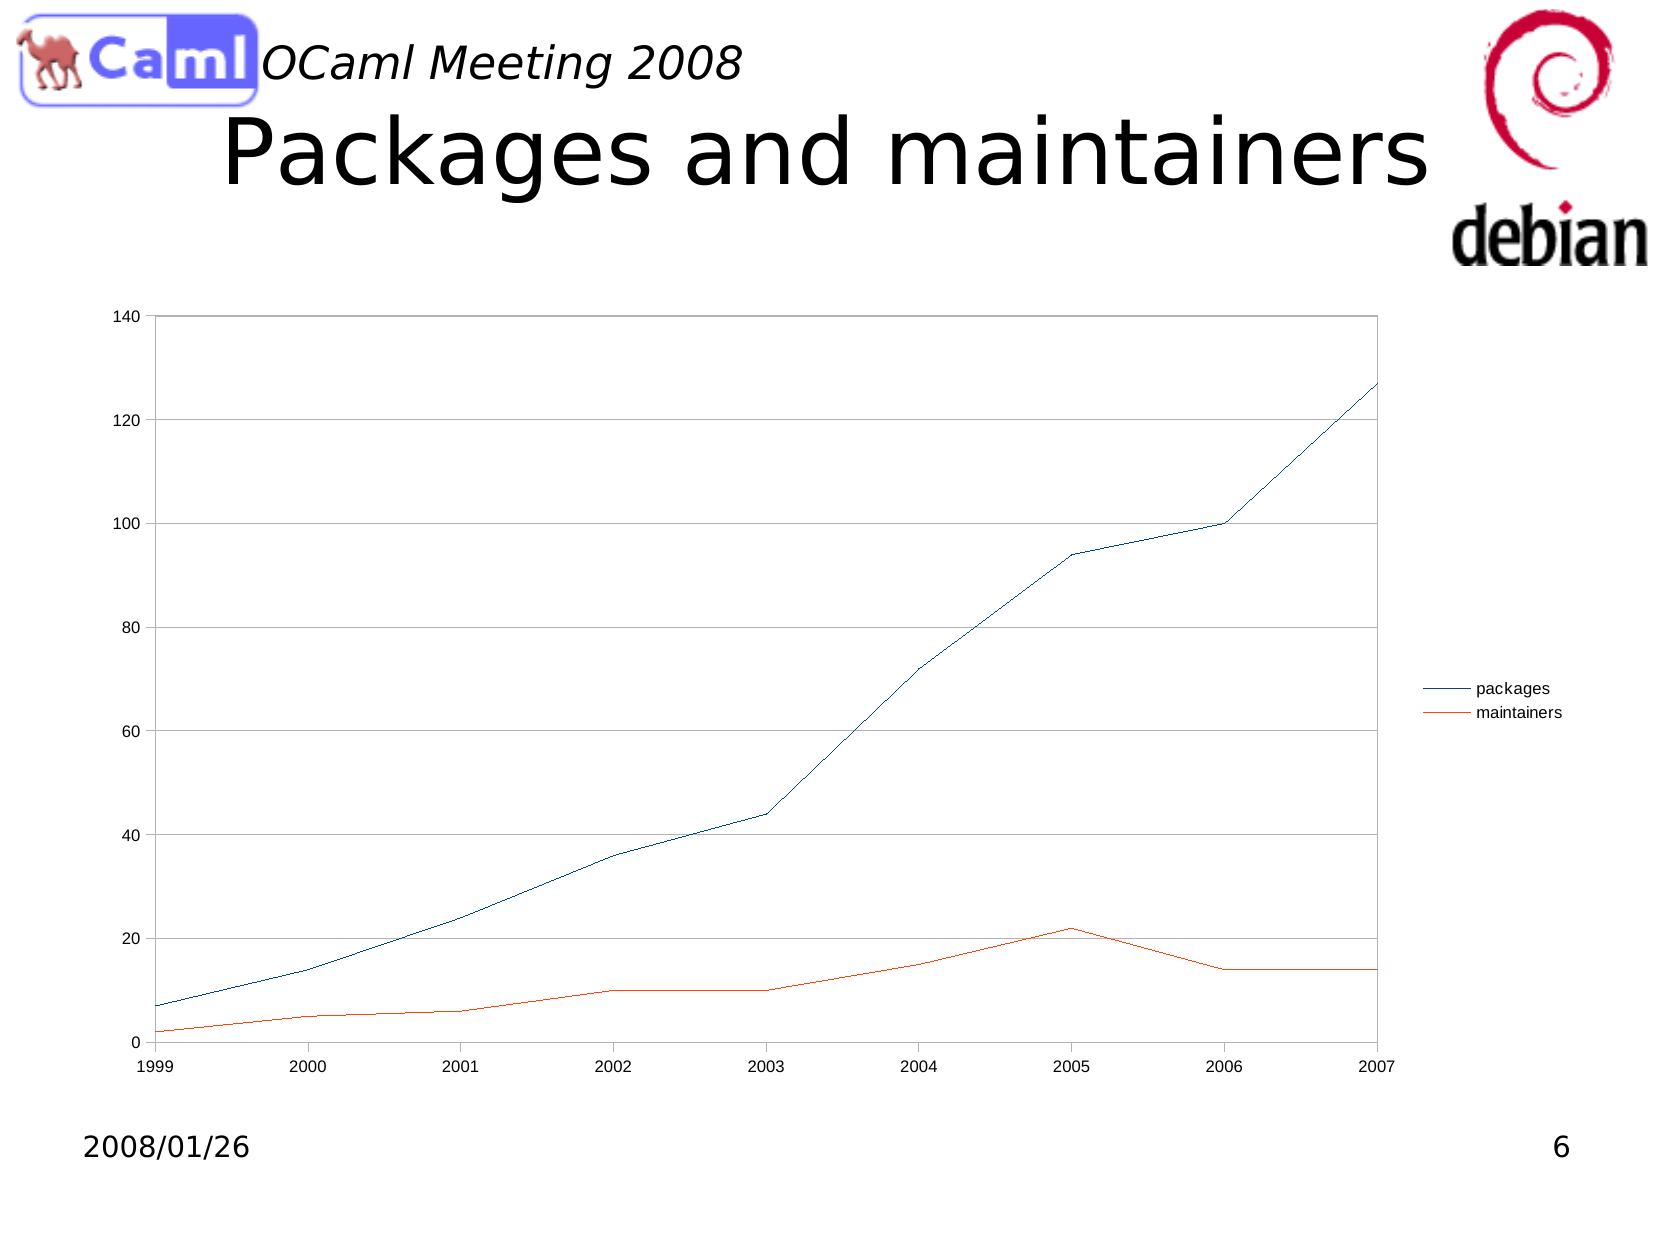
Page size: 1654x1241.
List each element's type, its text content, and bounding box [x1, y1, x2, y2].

chart [82, 290, 1571, 1109]
title Packages and maintainers [82, 49, 1571, 257]
picture [1445, 9, 1654, 266]
picture [13, 3, 266, 119]
